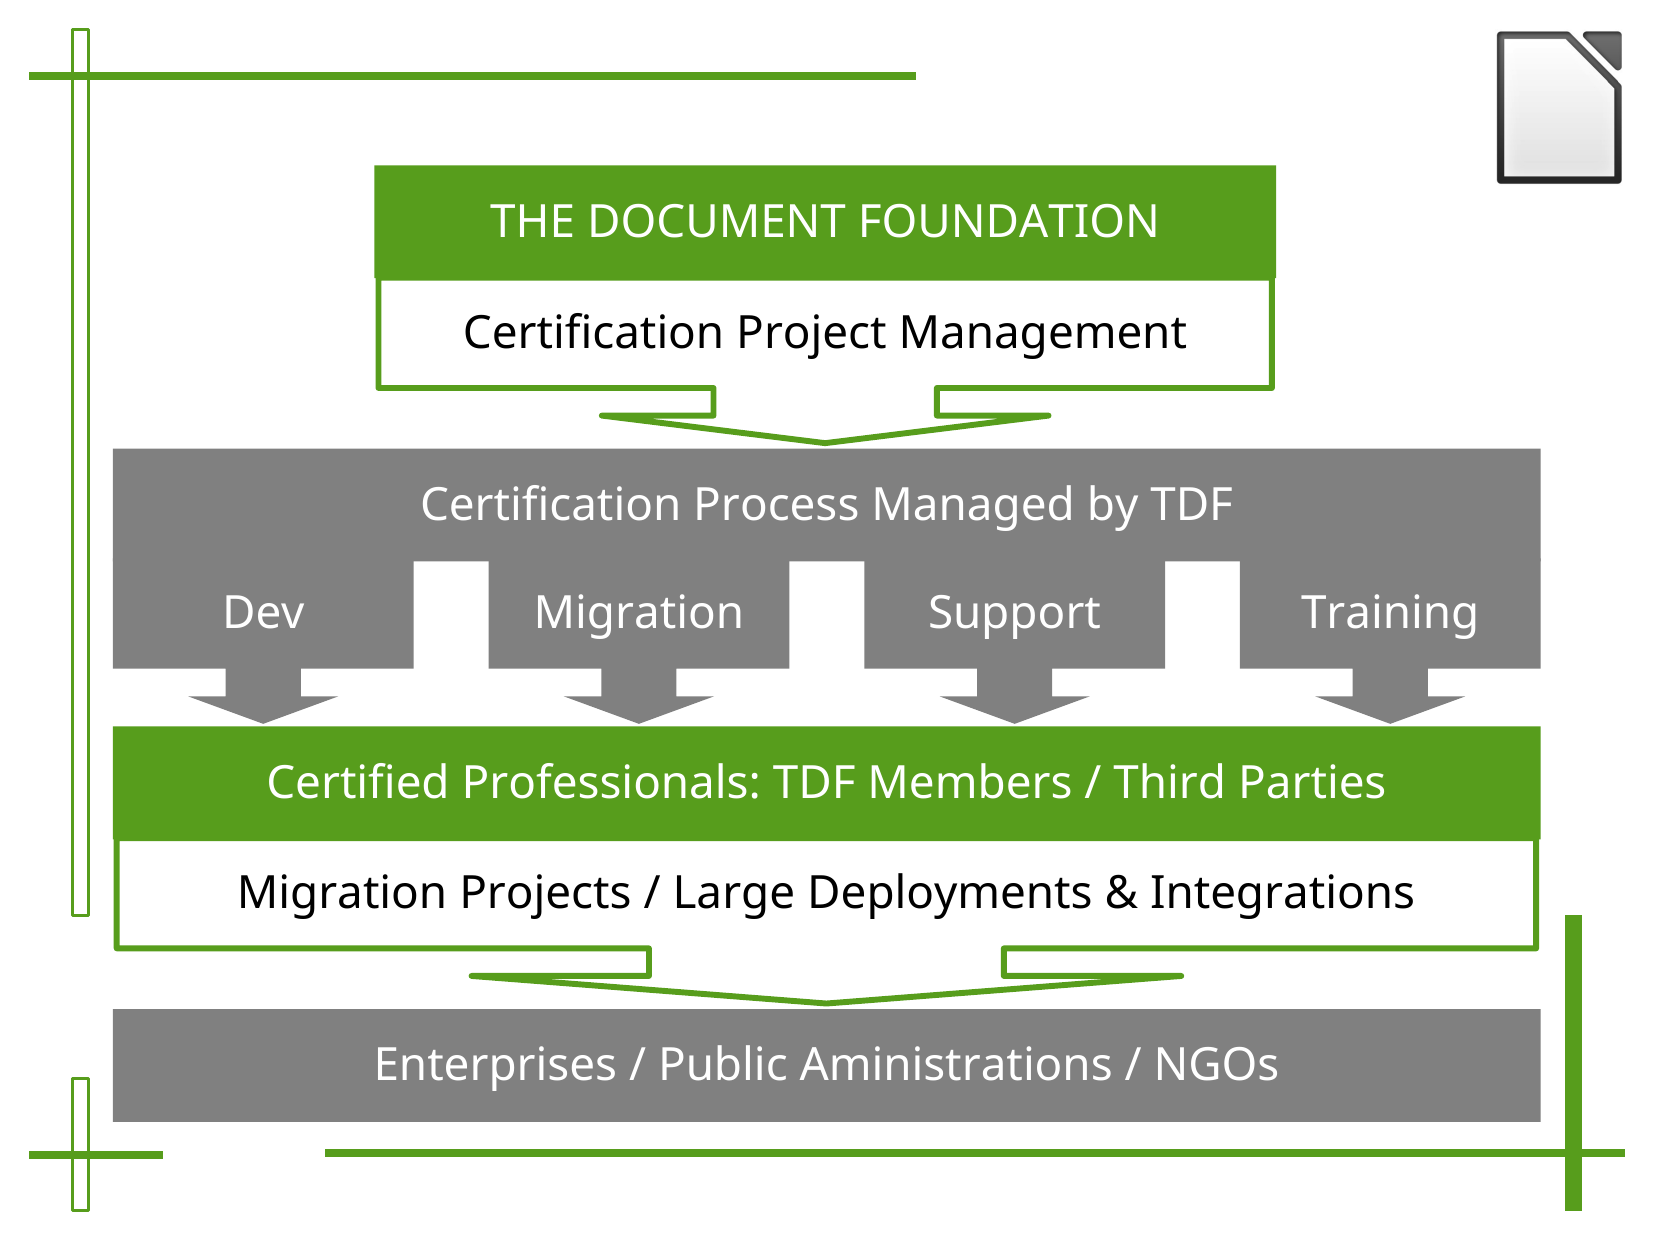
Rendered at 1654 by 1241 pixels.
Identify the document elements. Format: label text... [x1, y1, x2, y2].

text_box Training [1239, 558, 1541, 724]
text_box Certification Project Management [378, 277, 1272, 444]
text_box Migration Projects / Large Deployments & Integrations [116, 838, 1537, 1004]
text_box Certified Professionals: TDF Members / Third Parties [112, 726, 1541, 840]
text_box THE DOCUMENT FOUNDATION [374, 165, 1277, 279]
text_box Support [864, 558, 1166, 724]
text_box Dev [112, 558, 414, 724]
text_box Certification Process Managed by TDF [112, 448, 1541, 562]
text_box Enterprises / Public Aministrations / NGOs [112, 1009, 1541, 1122]
text_box Migration [488, 558, 790, 724]
picture [1494, 29, 1624, 186]
